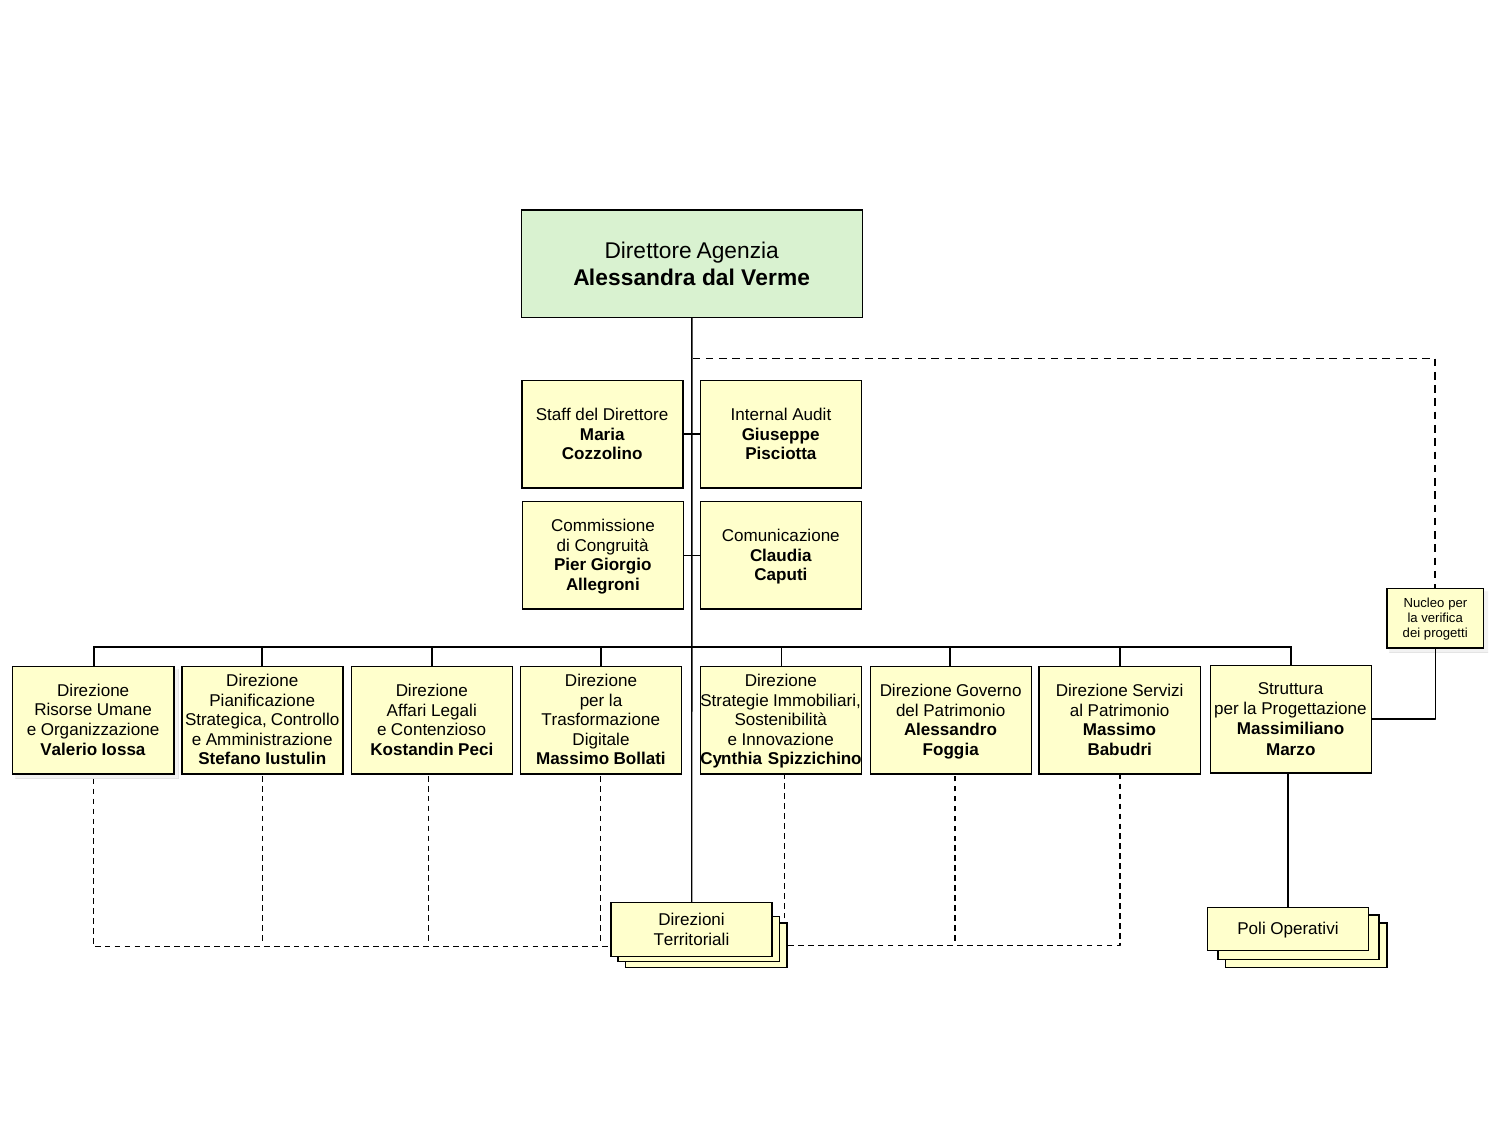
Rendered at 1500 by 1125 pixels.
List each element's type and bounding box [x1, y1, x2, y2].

picture [11, 209, 1489, 969]
